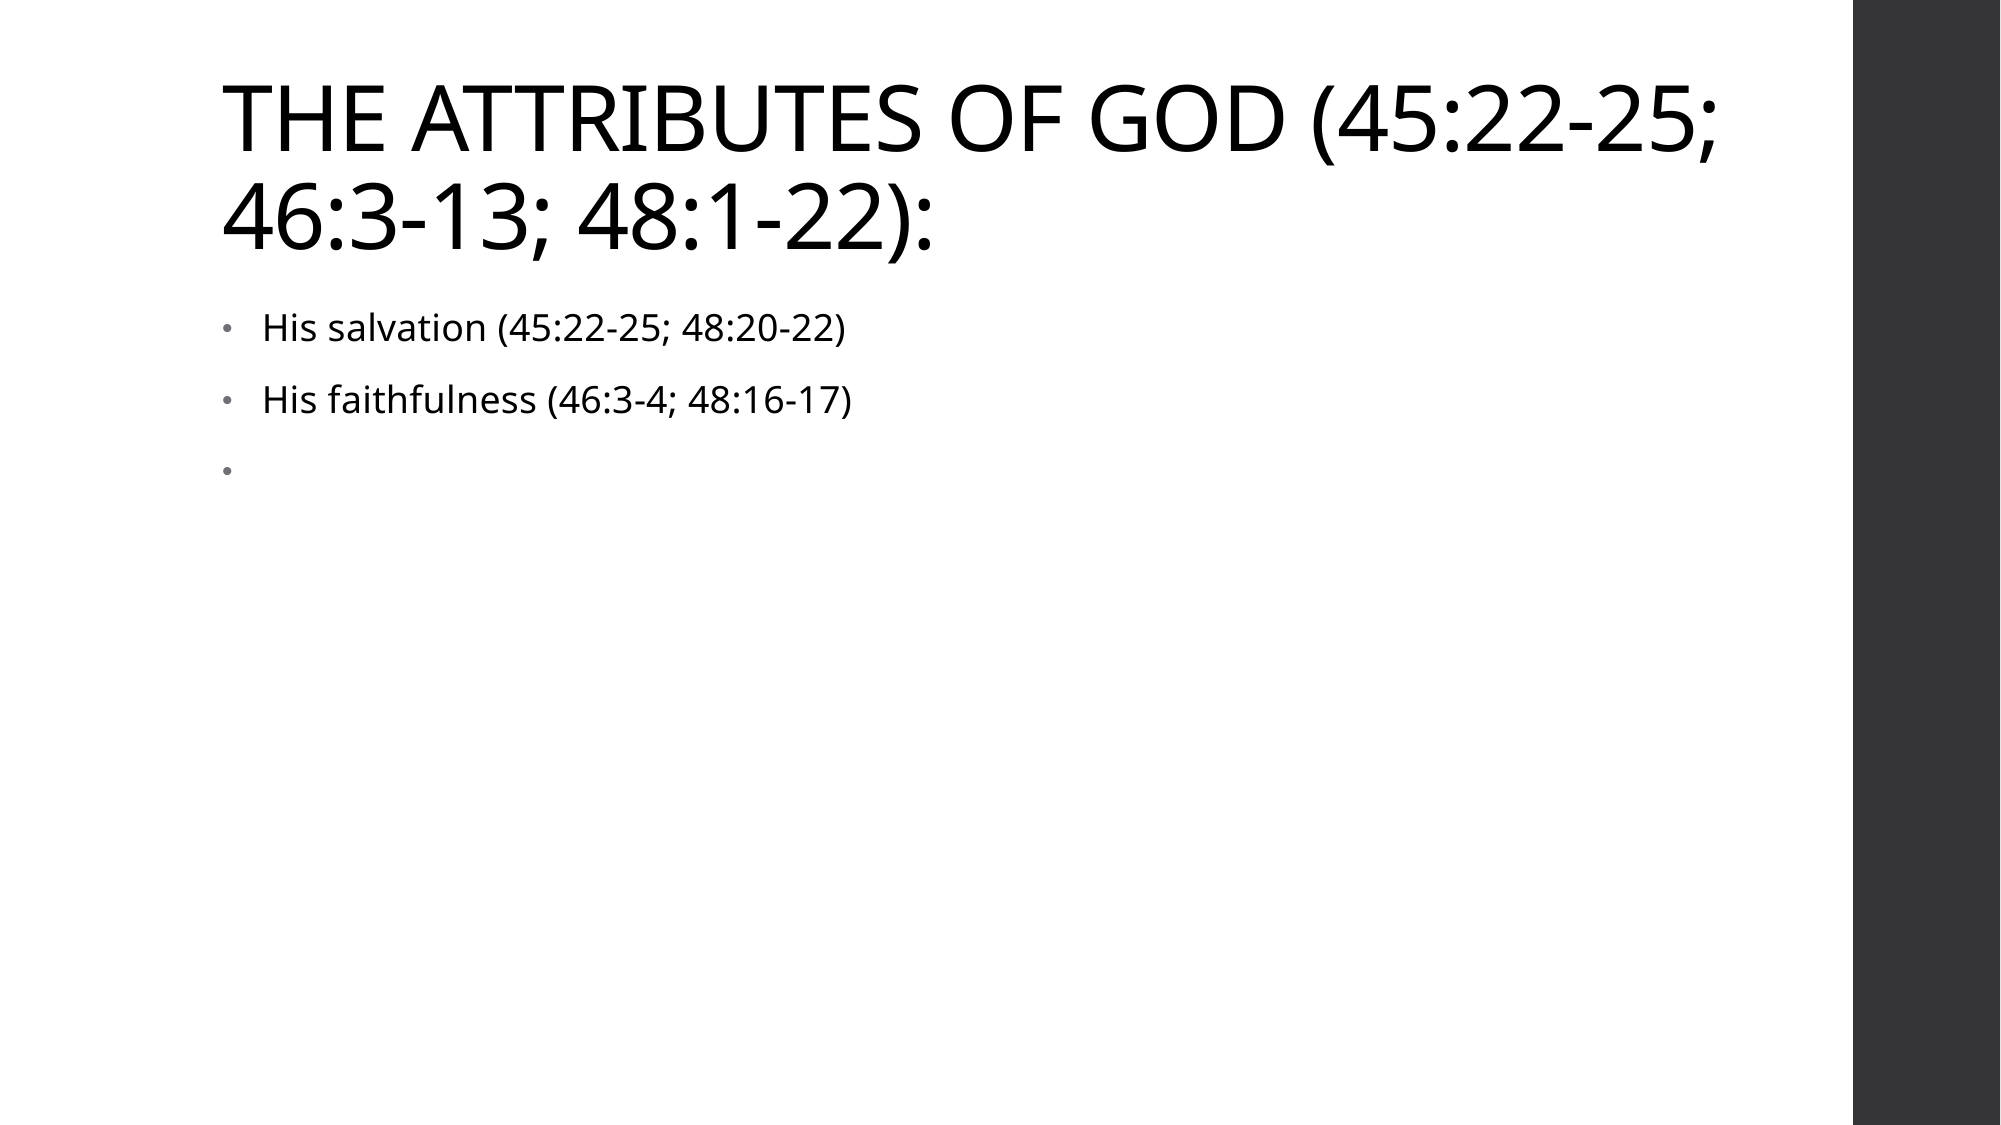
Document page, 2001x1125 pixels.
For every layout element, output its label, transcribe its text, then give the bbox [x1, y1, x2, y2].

list His salvation (45:22-25; 48:20-22) His faithfulness (46:3-4; 48:16-17) [206, 299, 1617, 1014]
title THE ATTRIBUTES OF GOD (45:22-25; 46:3-13; 48:1-22): [206, 60, 1797, 278]
